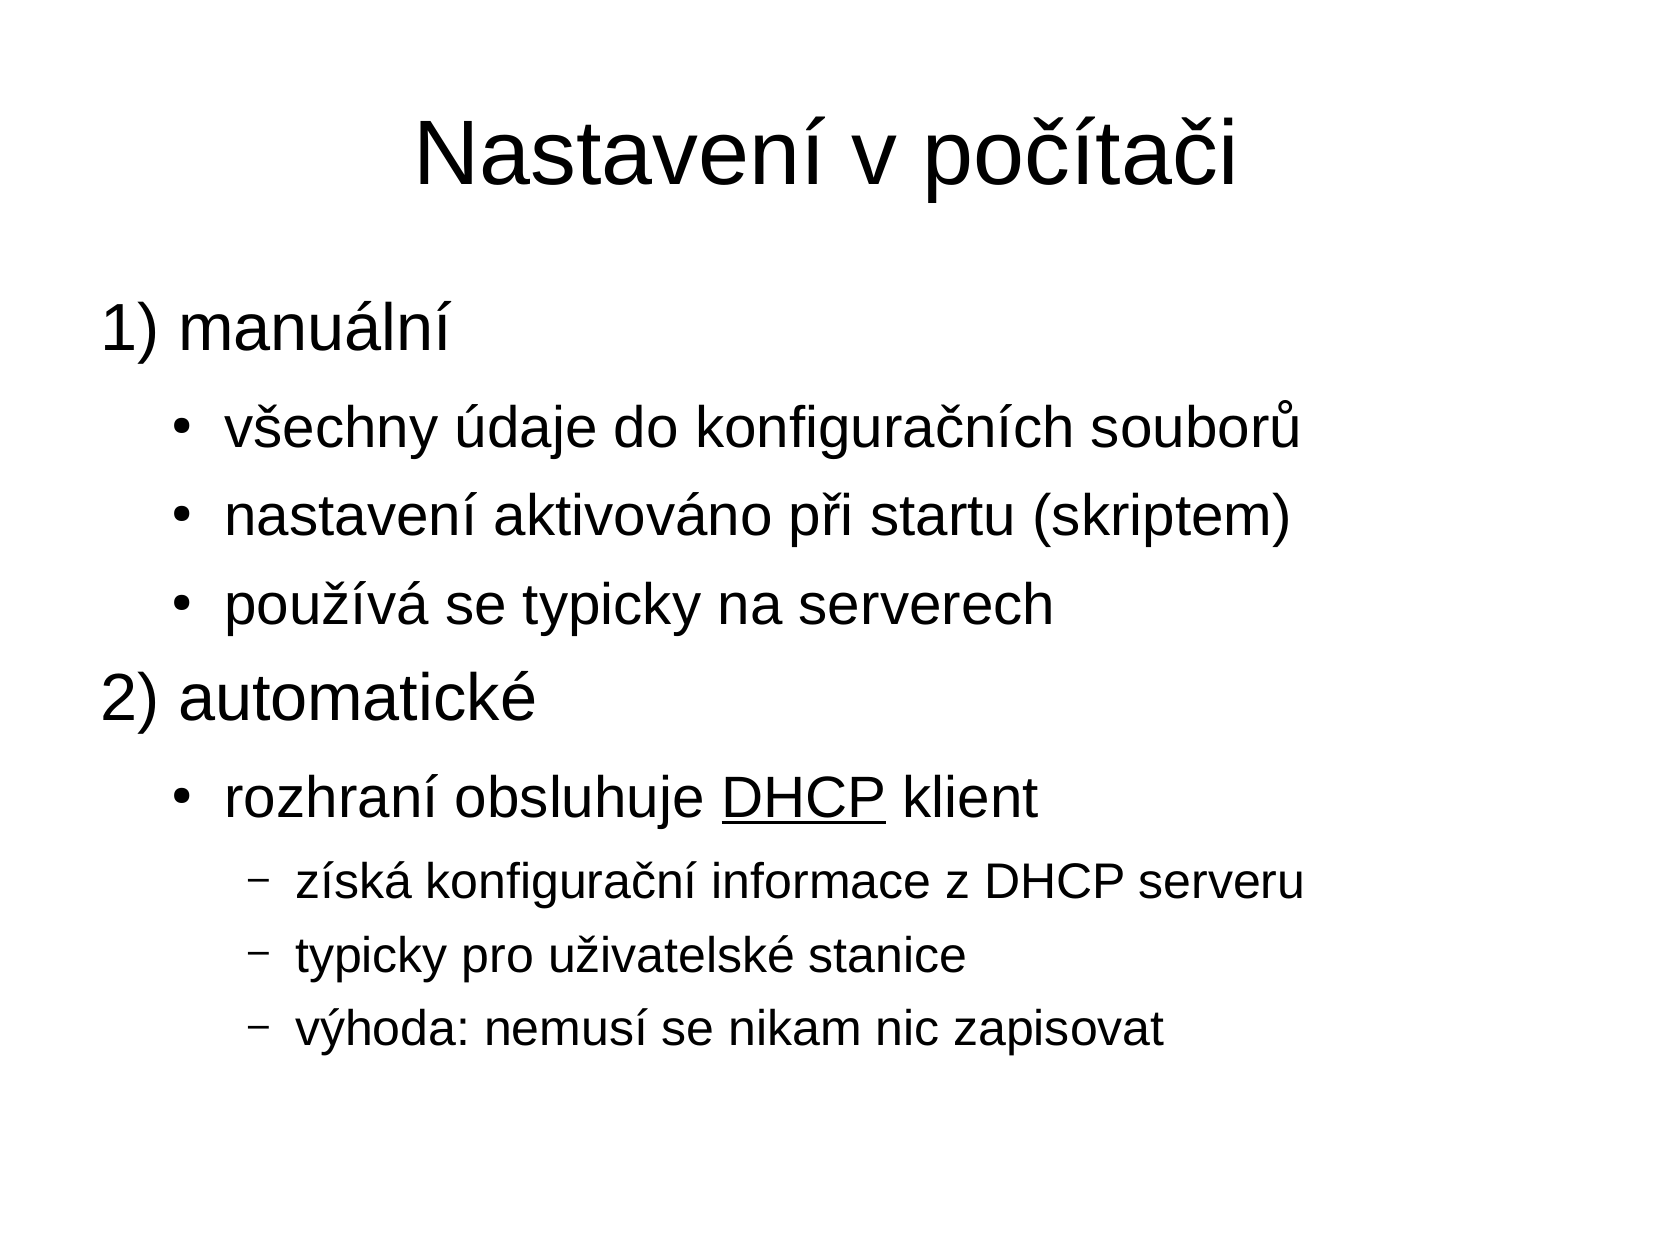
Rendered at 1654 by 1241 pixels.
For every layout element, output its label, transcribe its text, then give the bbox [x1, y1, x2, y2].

list manuální všechny údaje do konfiguračních souborů nastavení aktivováno při startu (skriptem) používá se typicky na serverech automatické rozhraní obsluhuje DHCP klient získá konfigurační informace z DHCP serveru typicky pro uživatelské stanice výhoda: nemusí se nikam nic zapisovat [82, 290, 1571, 1094]
title Nastavení v počítači [82, 56, 1571, 250]
